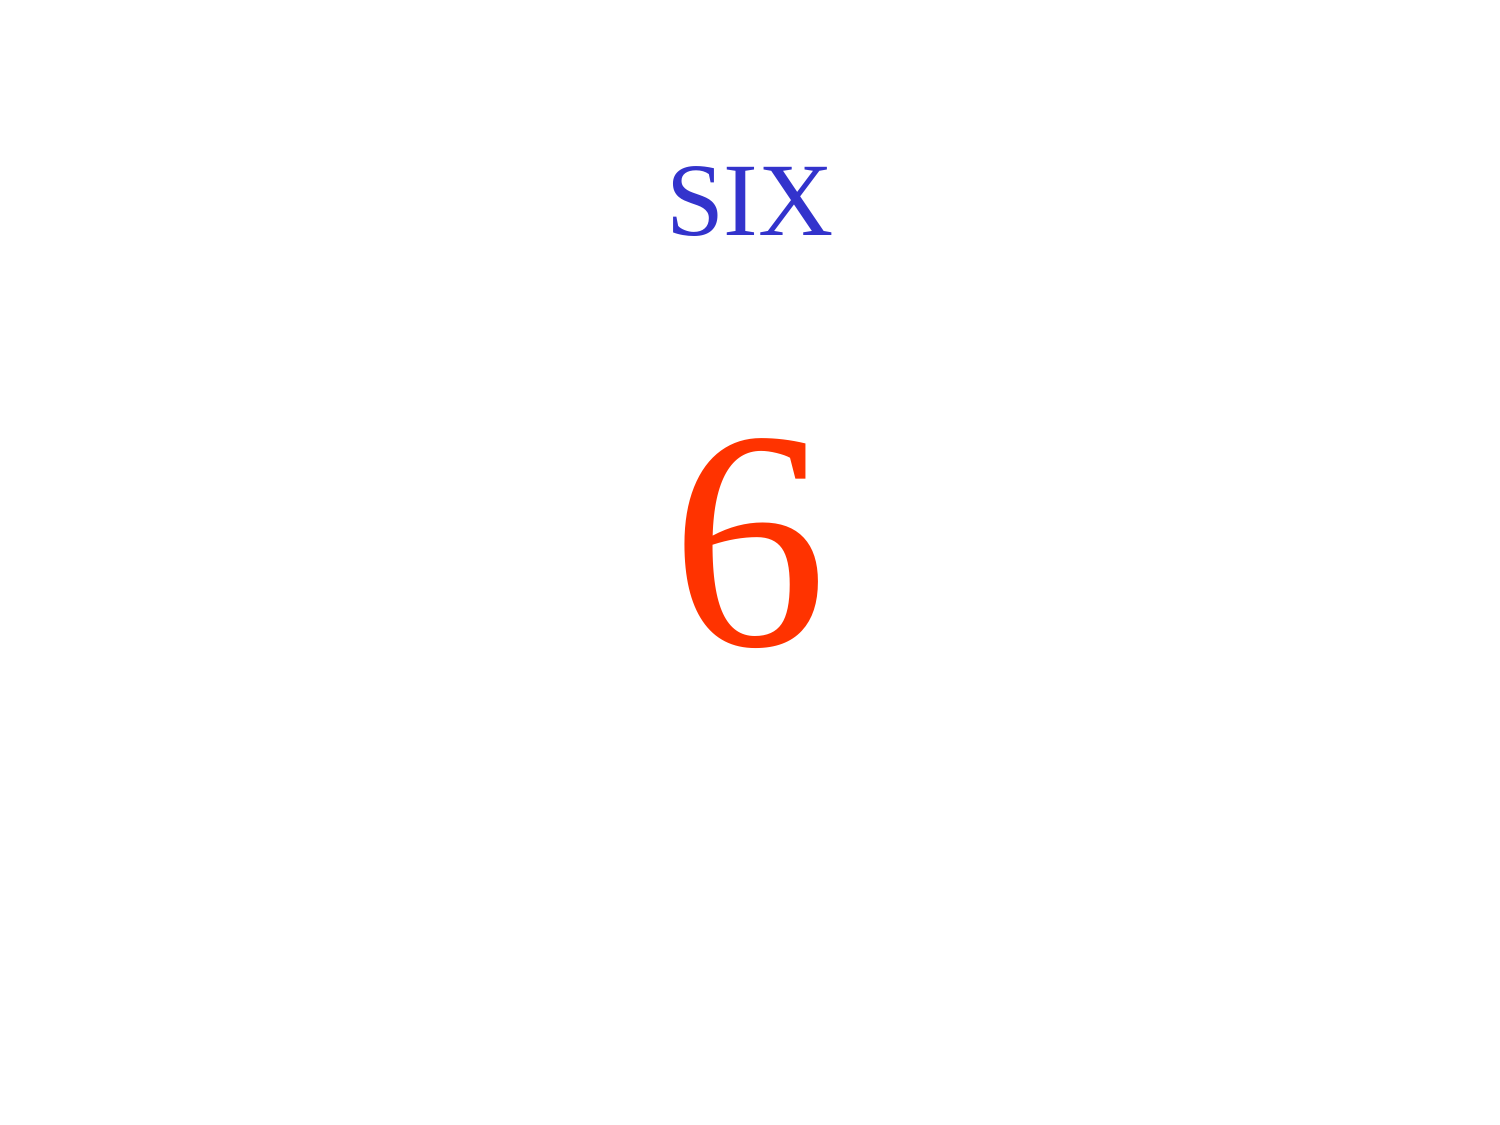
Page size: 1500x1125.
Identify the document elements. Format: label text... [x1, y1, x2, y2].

list 6 [112, 324, 1388, 1000]
title SIX [112, 99, 1388, 288]
